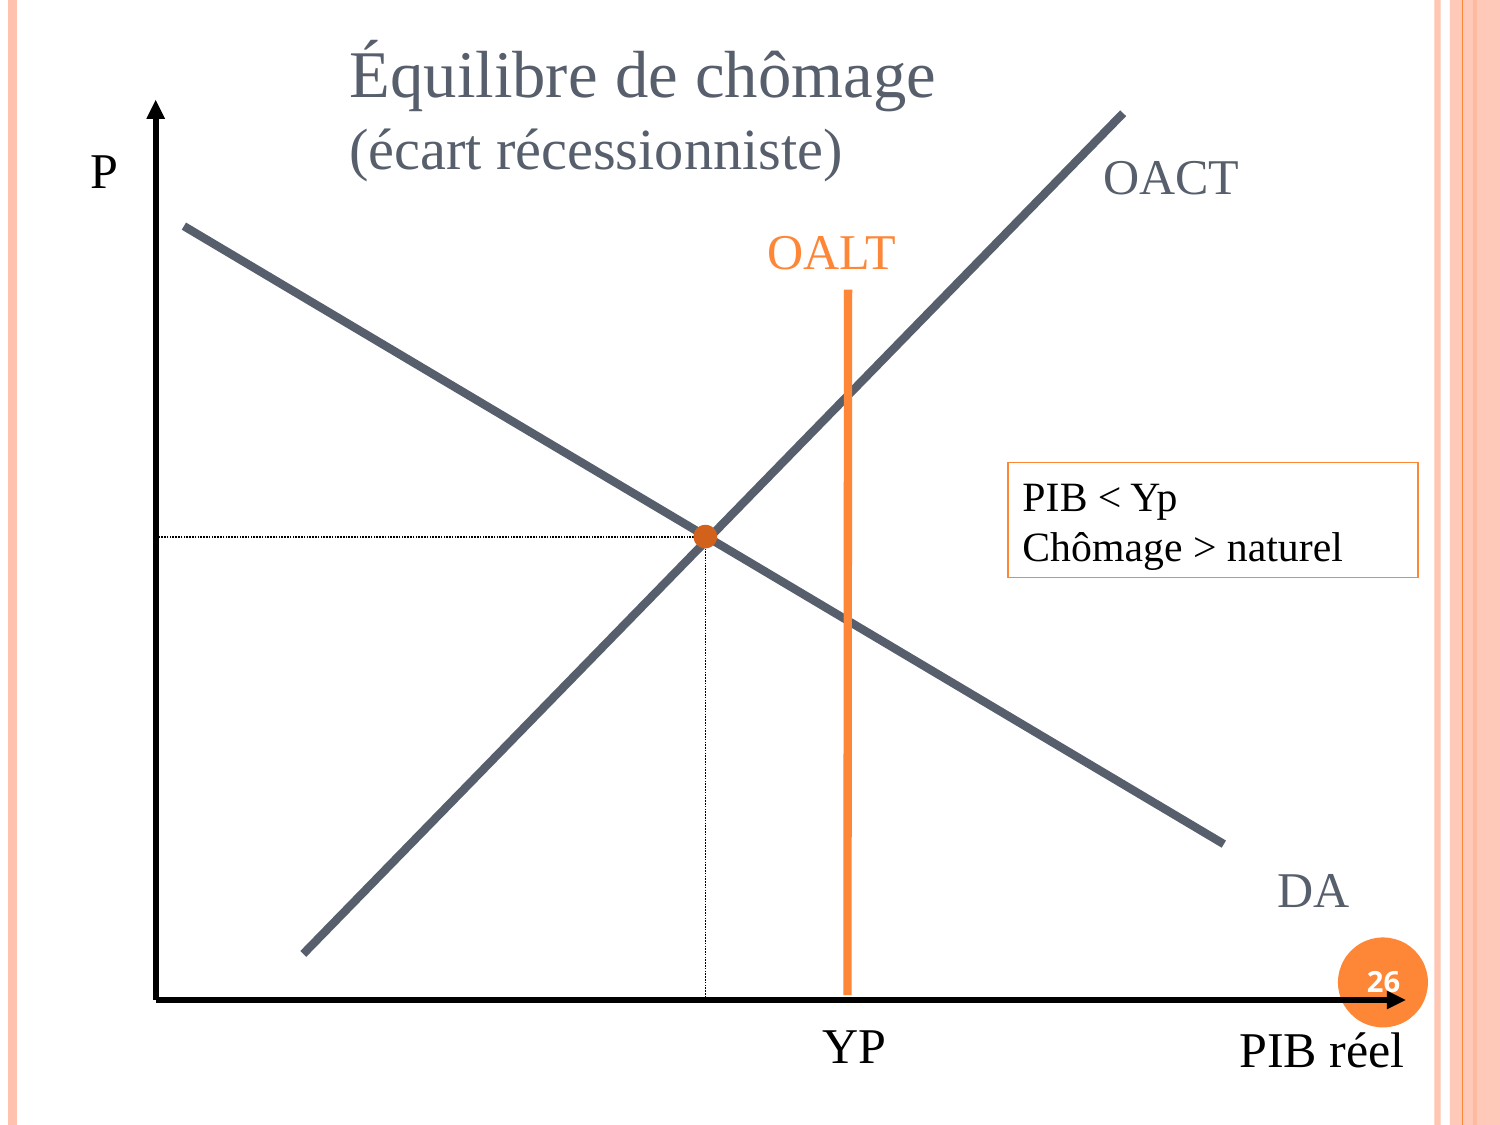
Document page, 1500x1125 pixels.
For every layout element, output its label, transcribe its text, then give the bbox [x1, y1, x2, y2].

text_box P [75, 130, 134, 206]
slide_number <numéro> [1333, 1003, 1386, 1009]
slide_number <numéro> [1333, 940, 1434, 1009]
text_box OALT [752, 212, 911, 288]
text_box PIB < Yp Chômage > naturel [1007, 462, 1418, 578]
text_box PIB réel [1224, 1009, 1500, 1085]
text_box YP [807, 1006, 902, 1082]
text_box [693, 524, 718, 549]
text_box DA [1262, 849, 1365, 925]
text_box OACT [1088, 137, 1266, 213]
text_box Équilibre de chômage (écart récessionniste) [334, 23, 1000, 189]
